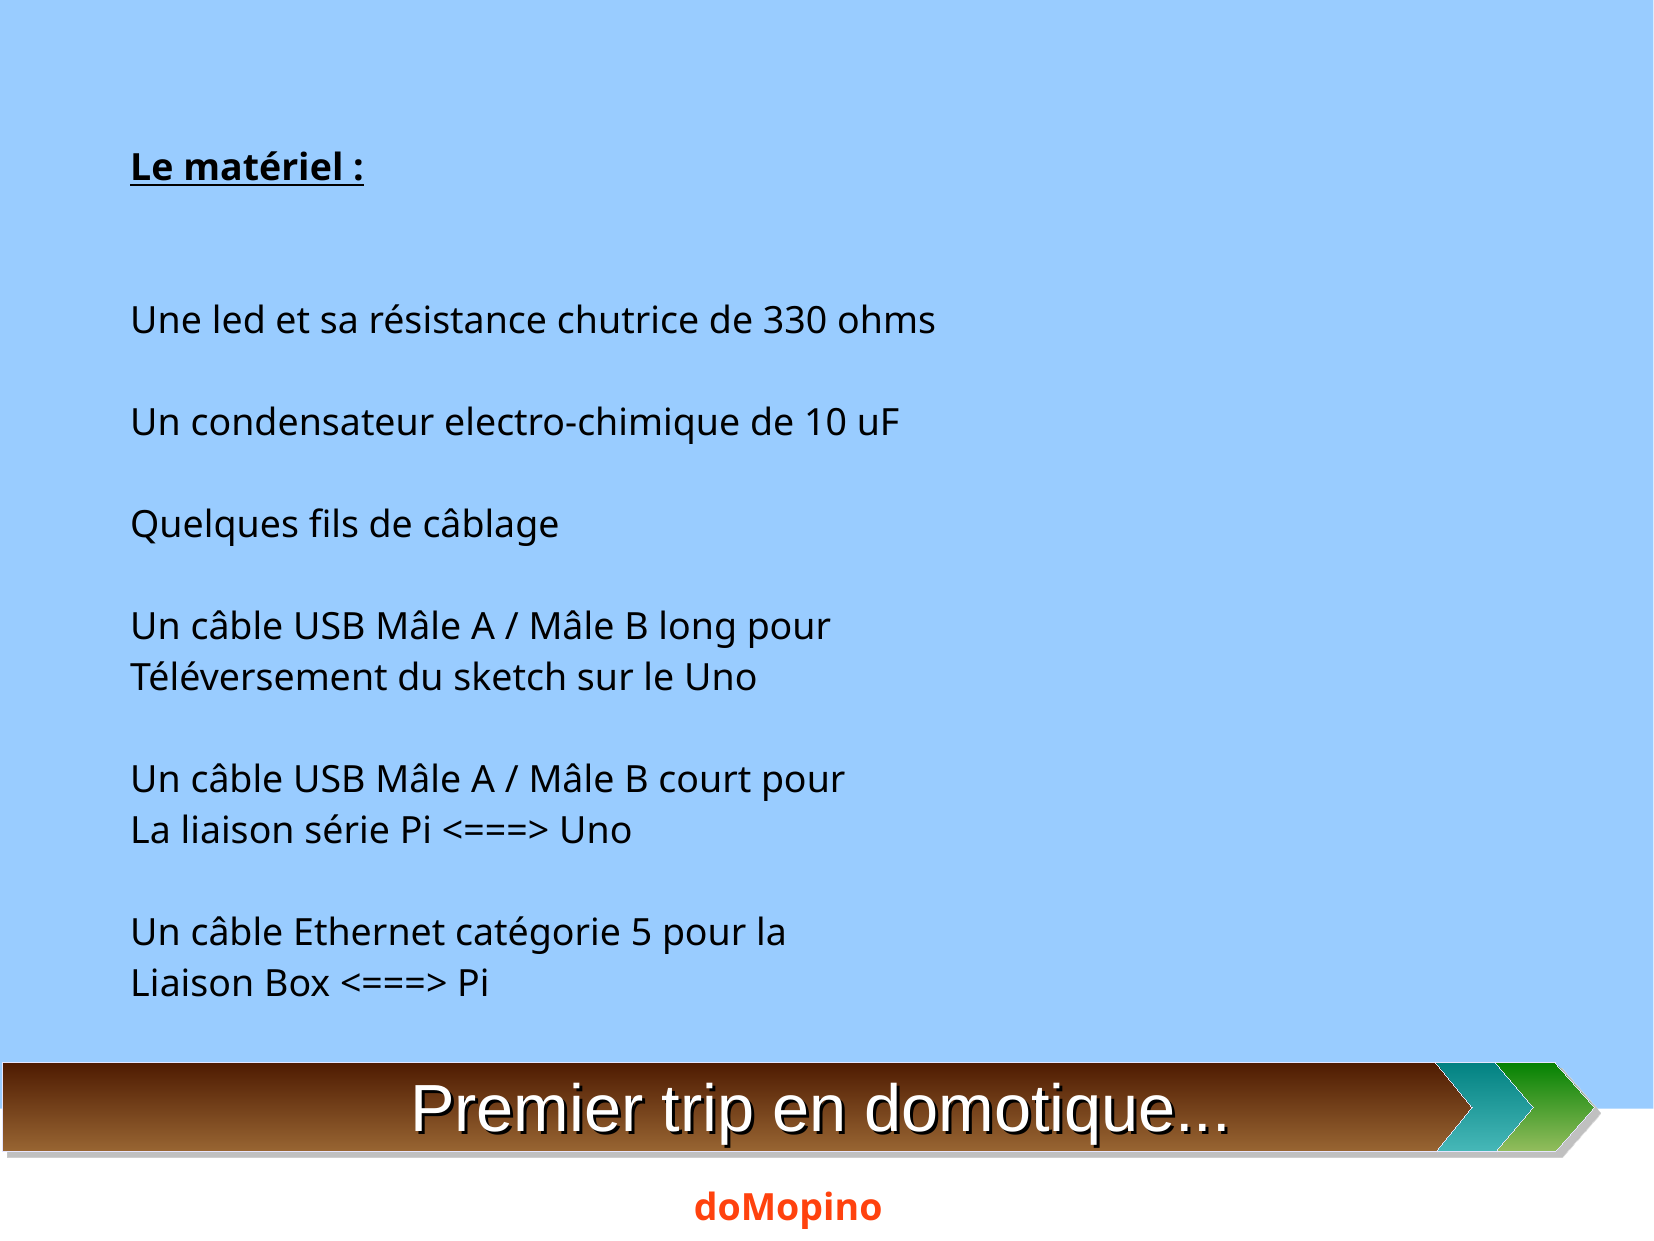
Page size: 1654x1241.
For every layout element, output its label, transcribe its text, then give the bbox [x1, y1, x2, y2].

text_box Le matériel : Une led et sa résistance chutrice de 330 ohms Un condensateur electro-chimique de 10 uF Quelques fils de câblage Un câble USB Mâle A / Mâle B long pour Téléversement du sketch sur le Uno Un câble USB Mâle A / Mâle B court pour La liaison série Pi <===> Uno Un câble Ethernet catégorie 5 pour la Liaison Box <===> Pi [115, 91, 1268, 1047]
title Premier trip en domotique... [76, 1062, 1565, 1154]
text_box doMopino [679, 1173, 922, 1241]
